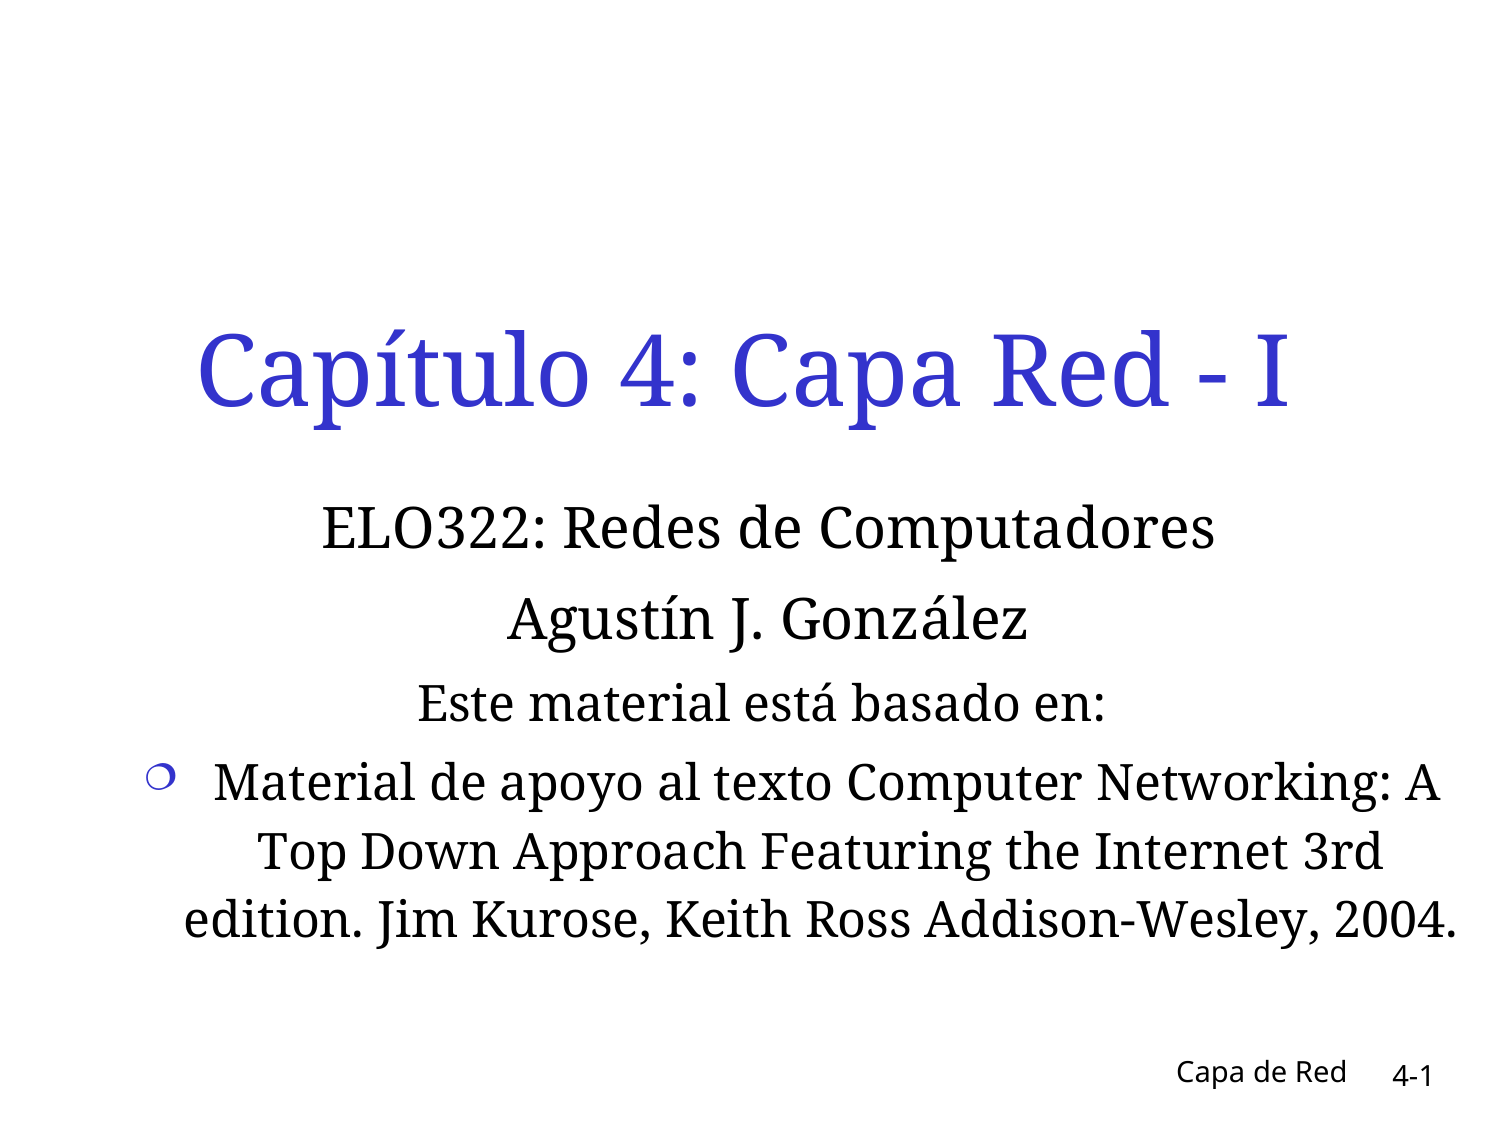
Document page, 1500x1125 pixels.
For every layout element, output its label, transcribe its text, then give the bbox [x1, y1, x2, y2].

title Capítulo 4: Capa Red - I [75, 285, 1413, 451]
list ELO322: Redes de Computadores Agustín J. González Este material está basado en: Material de apoyo al texto Computer Networking: A Top Down Approach Featuring the Internet 3rd edition. Jim Kurose, Keith Ross Addison-Wesley, 2004. [75, 487, 1463, 1018]
